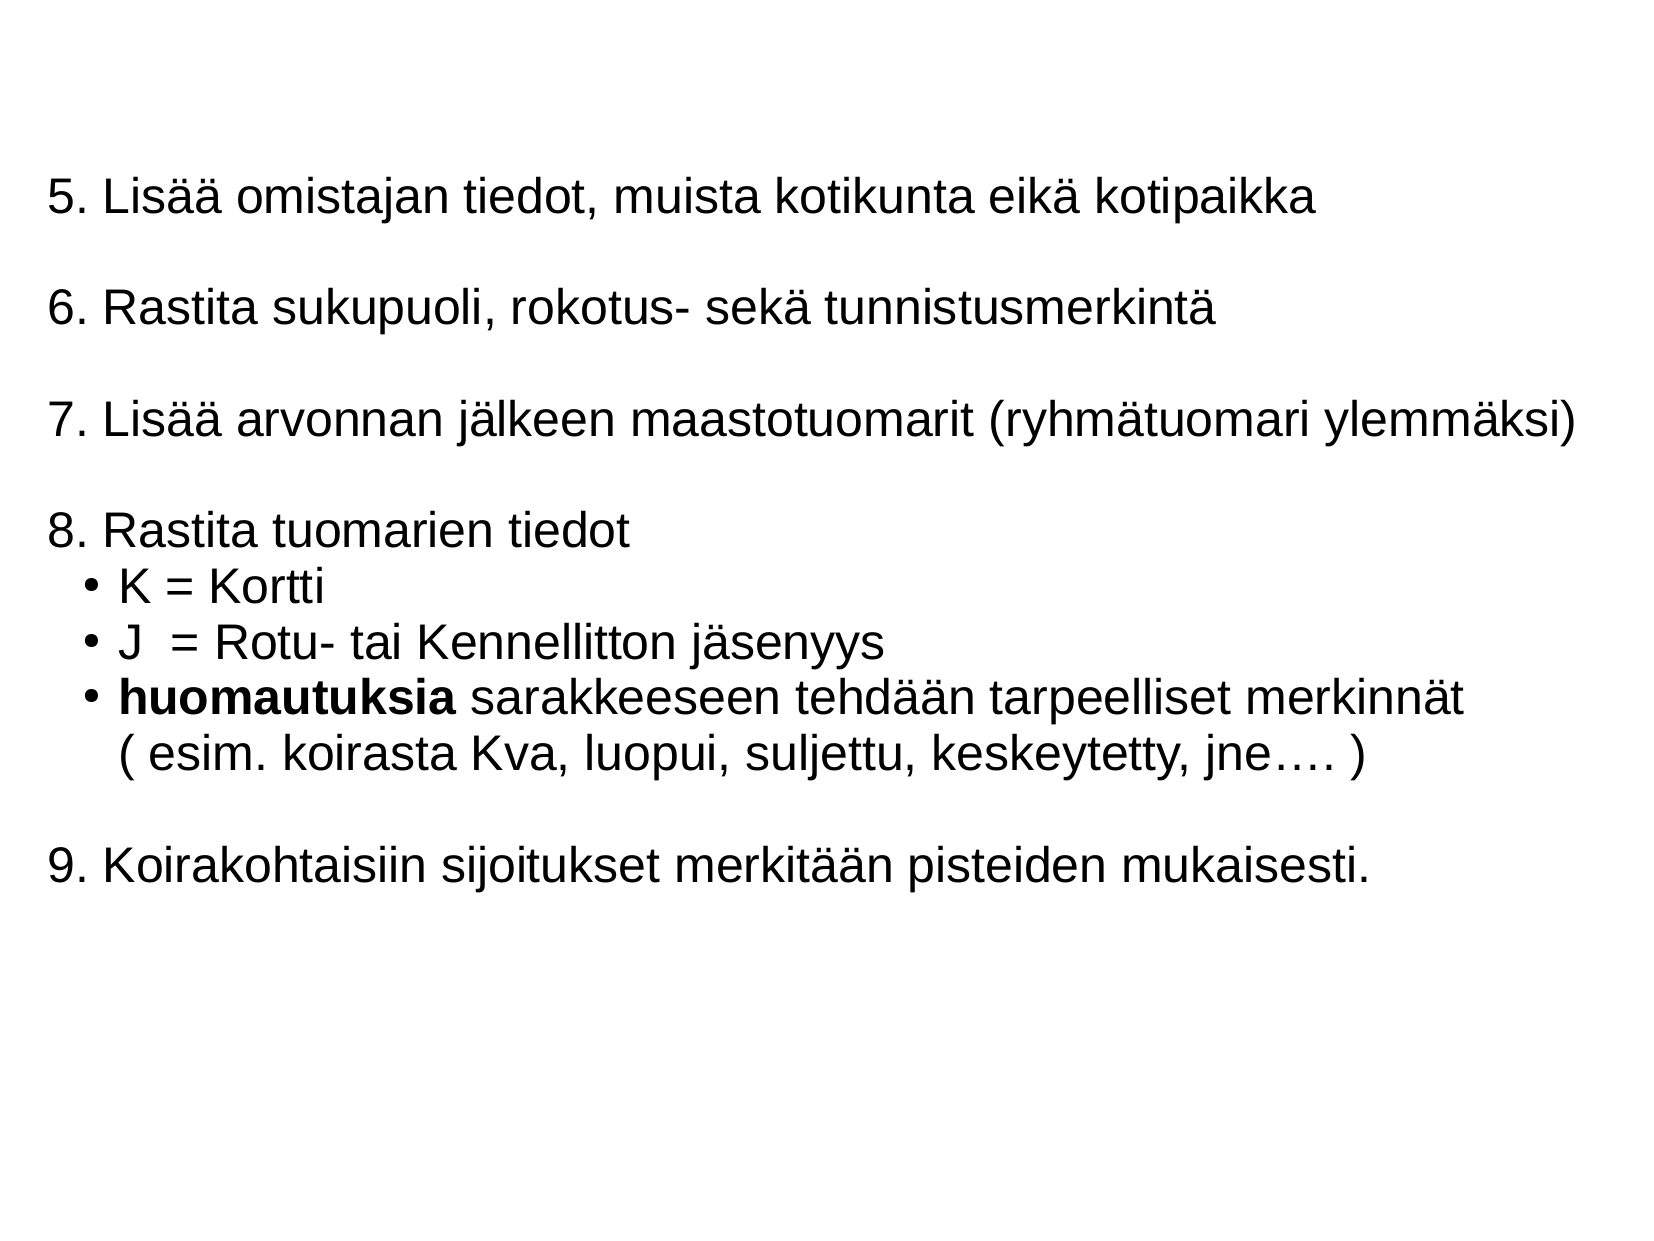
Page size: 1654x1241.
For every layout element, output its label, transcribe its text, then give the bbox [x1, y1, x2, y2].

subtitle Lisää omistajan tiedot, muista kotikunta eikä kotipaikka Rastita sukupuoli, rokotus- sekä tunnistusmerkintä Lisää arvonnan jälkeen maastotuomarit (ryhmätuomari ylemmäksi) Rastita tuomarien tiedot K = Kortti J = Rotu- tai Kennellitton jäsenyys huomautuksia sarakkeeseen tehdään tarpeelliset merkinnät ( esim. koirasta Kva, luopui, suljettu, keskeytetty, jne…. ) Koirakohtaisiin sijoitukset merkitään pisteiden mukaisesti. [47, 112, 1654, 1229]
